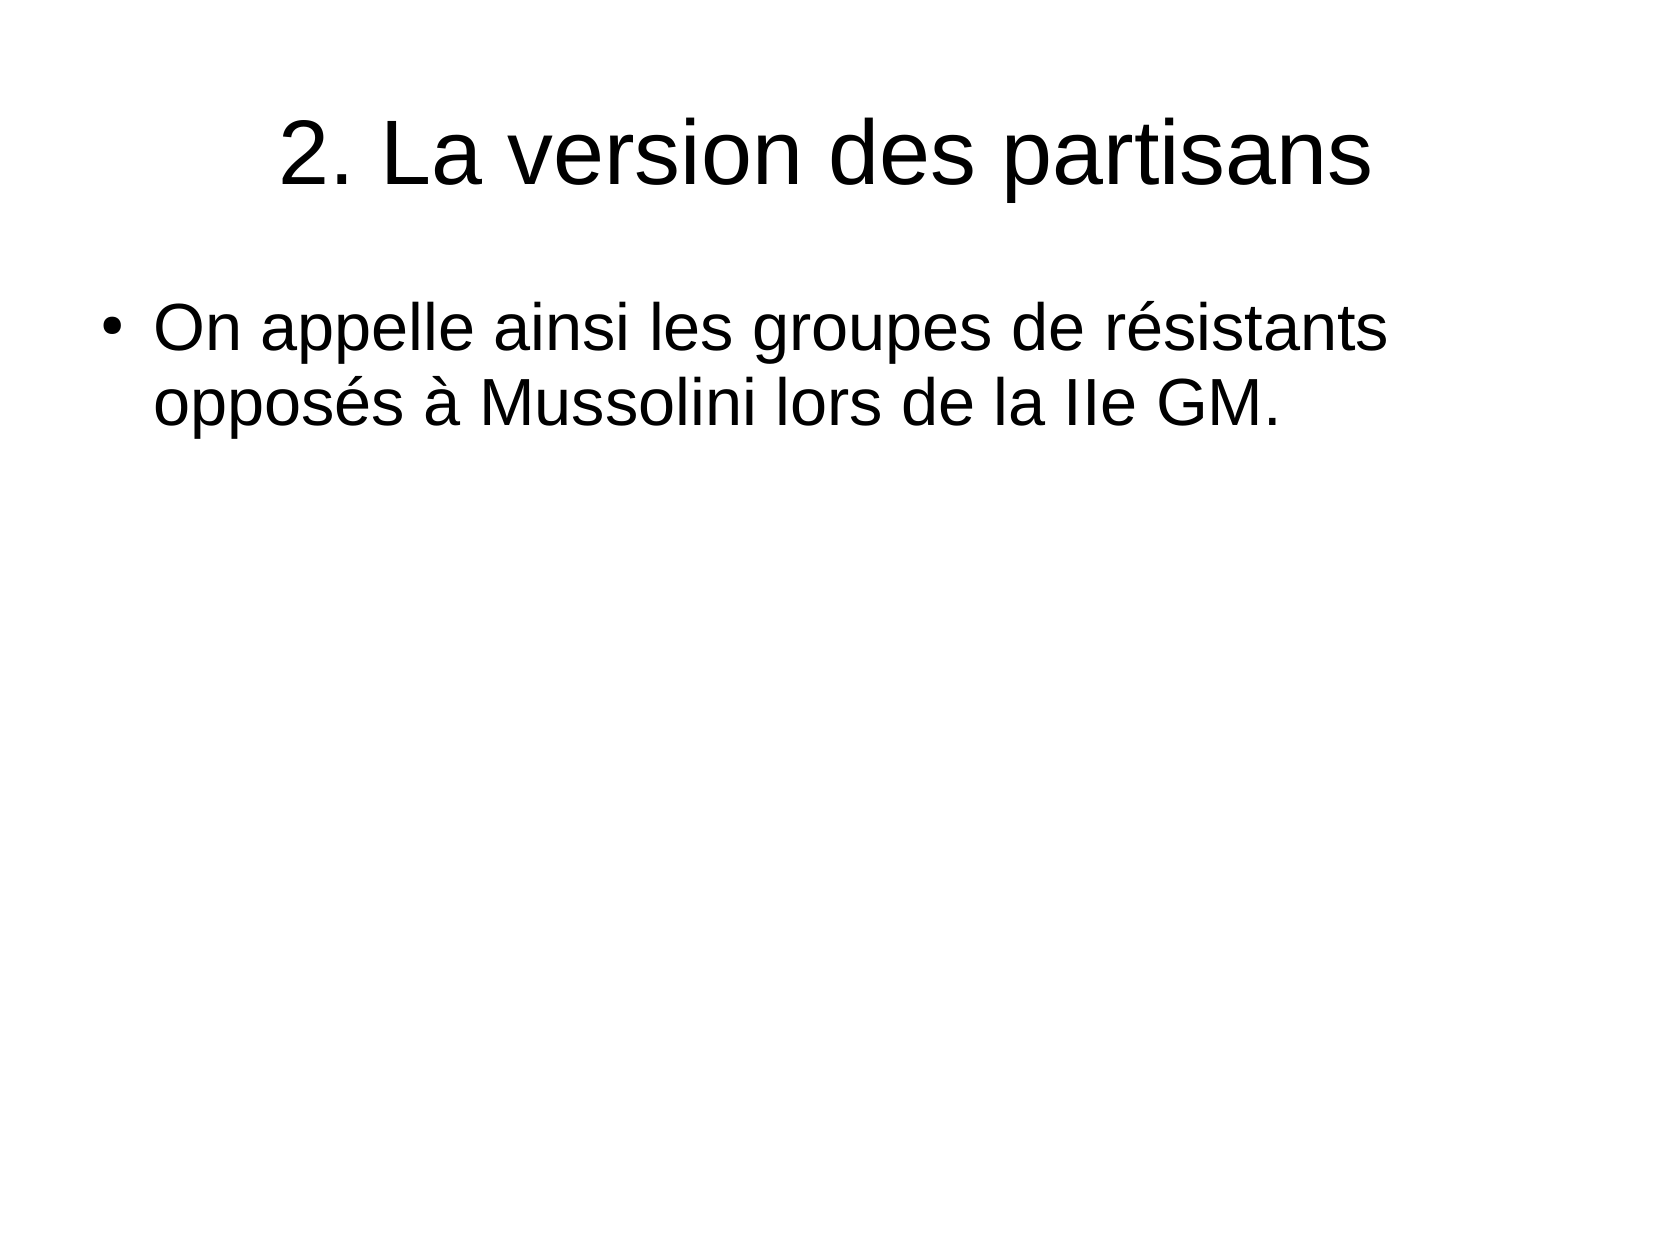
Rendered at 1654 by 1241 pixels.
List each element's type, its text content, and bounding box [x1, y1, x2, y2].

list On appelle ainsi les groupes de résistants opposés à Mussolini lors de la IIe GM. [82, 290, 1571, 1010]
title 2. La version des partisans [82, 49, 1571, 257]
